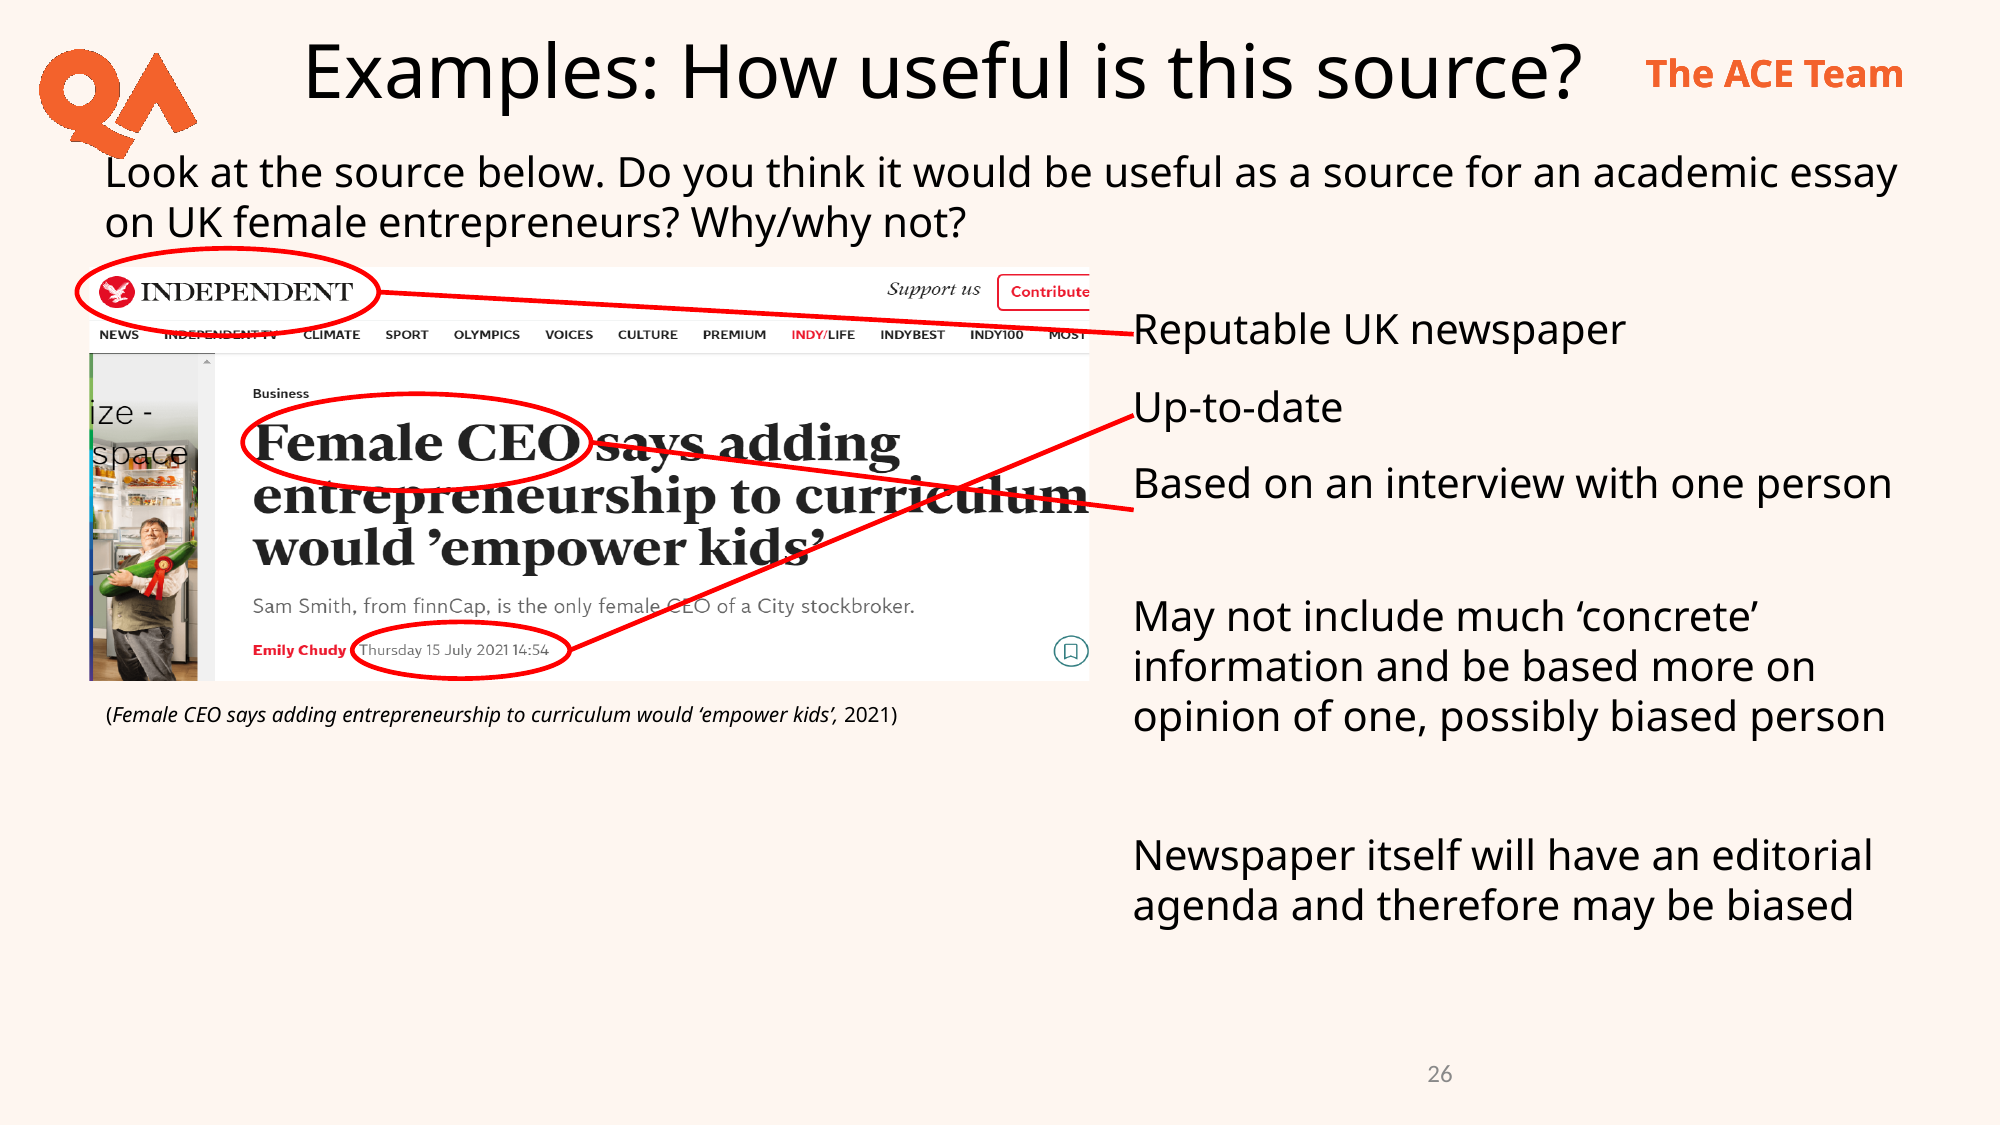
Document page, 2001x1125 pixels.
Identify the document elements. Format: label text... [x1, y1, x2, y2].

picture [246, 397, 588, 488]
picture [39, 49, 197, 159]
text_box Based on an interview with one person [1117, 449, 1924, 566]
picture [89, 267, 376, 333]
picture [360, 267, 1090, 329]
text_box May not include much ‘concrete’ information and be based more on opinion of one, possibly biased person [1117, 581, 1924, 800]
text_box (Female CEO says adding entrepreneurship to curriculum would ‘empower kids’, 2021) [91, 695, 1091, 735]
picture [355, 625, 567, 676]
picture [970, 437, 1090, 502]
text_box Up-to-date [1117, 373, 1924, 440]
text_box Look at the source below. Do you think it would be useful as a source for an academic essay on UK female entrepreneurs? Why/why not? [89, 138, 1939, 255]
picture [489, 491, 1090, 681]
text_box Newspaper itself will have an editorial agenda and therefore may be biased [1117, 821, 1924, 989]
text_box The ACE Team [1712, 43, 1920, 103]
text_box Examples: How useful is this source? [175, 0, 1712, 122]
text_box [1412, 1042, 1863, 1103]
picture [89, 295, 1090, 681]
text_box Reputable UK newspaper [1117, 295, 1924, 362]
